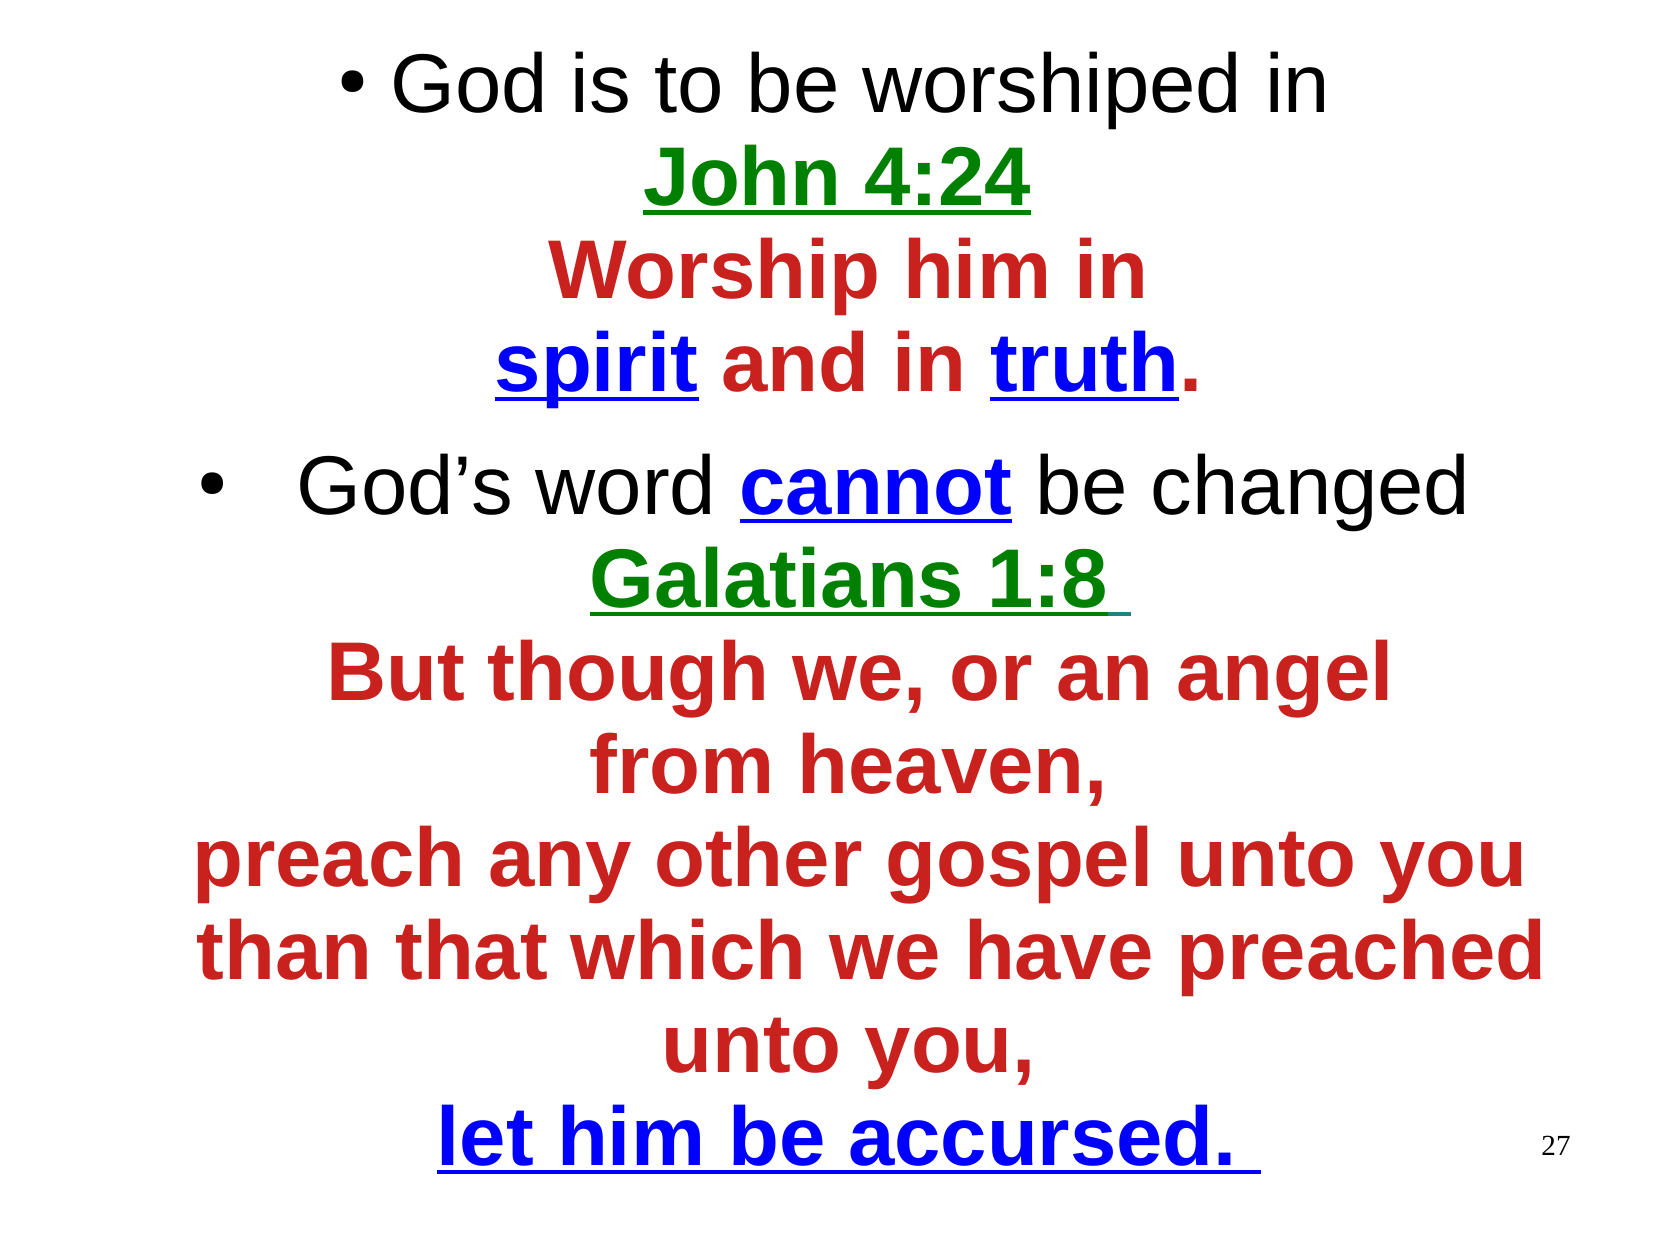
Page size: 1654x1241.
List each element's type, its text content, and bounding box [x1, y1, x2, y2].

list God is to be worshiped in John 4:24 Worship him in spirit and in truth. God’s word cannot be changed Galatians 1:8 But though we, or an angel from heaven, preach any other gospel unto you than that which we have preached unto you, let him be accursed. [37, 37, 1613, 1201]
